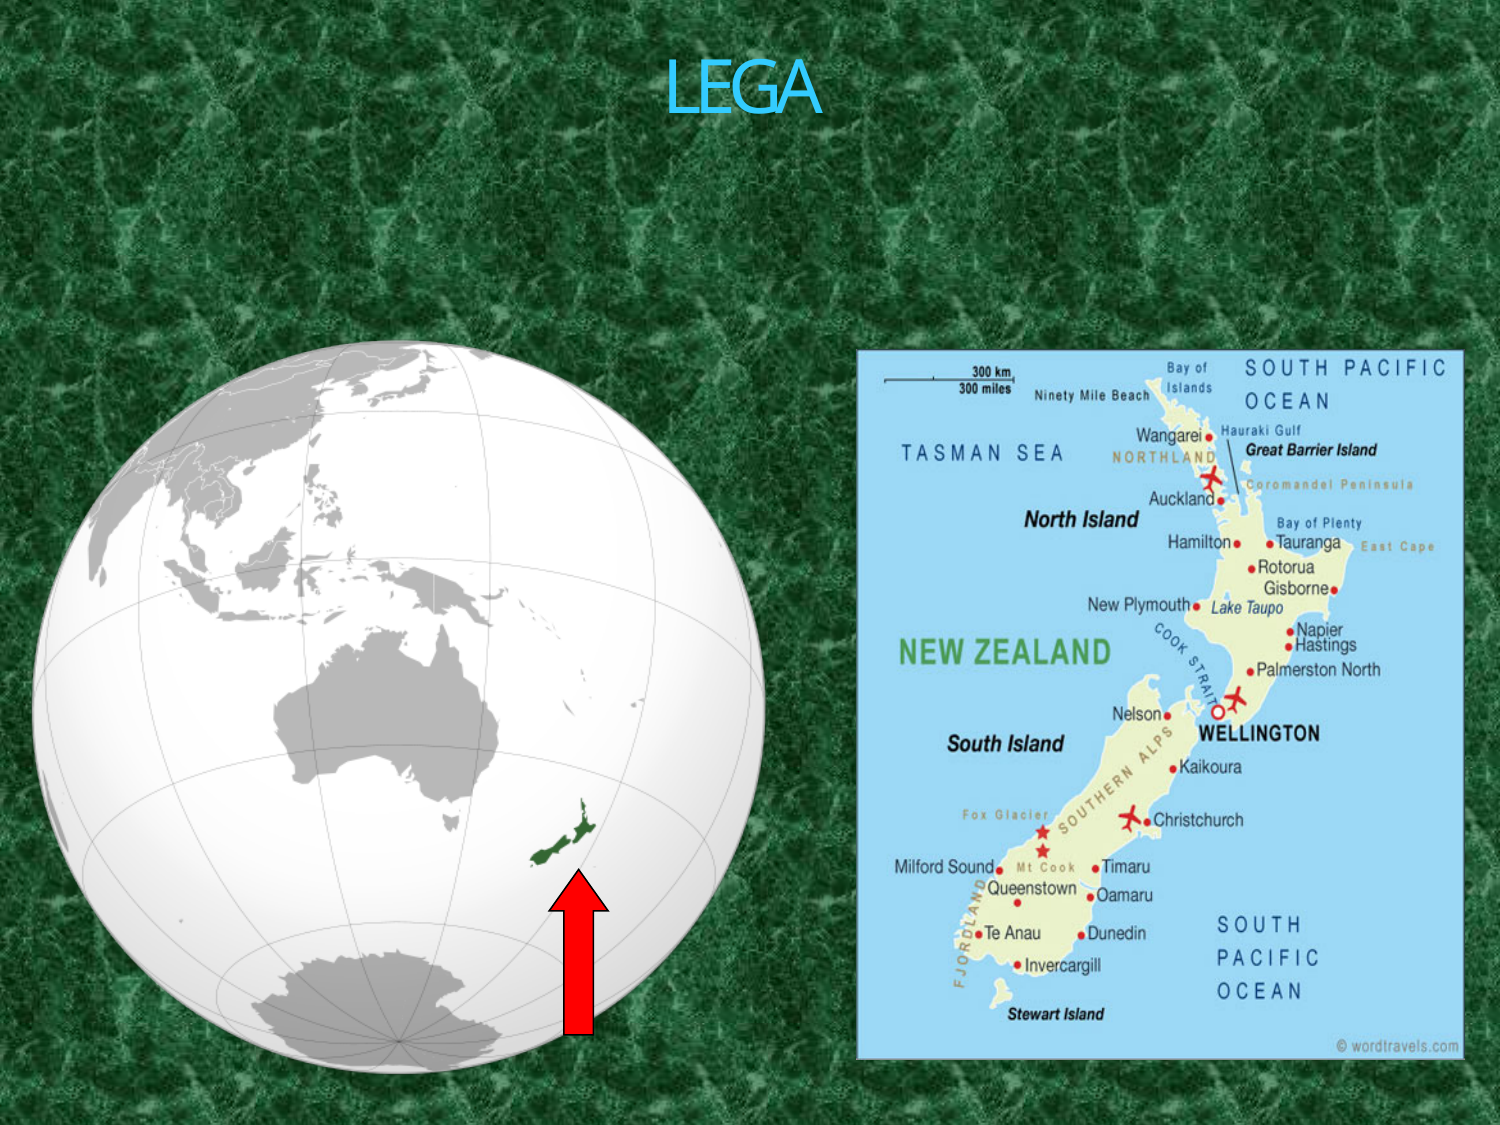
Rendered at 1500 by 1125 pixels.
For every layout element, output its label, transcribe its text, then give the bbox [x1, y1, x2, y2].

text_box LEGA [560, 30, 926, 268]
picture [0, 0, 1500, 1125]
text_box [549, 869, 609, 1035]
